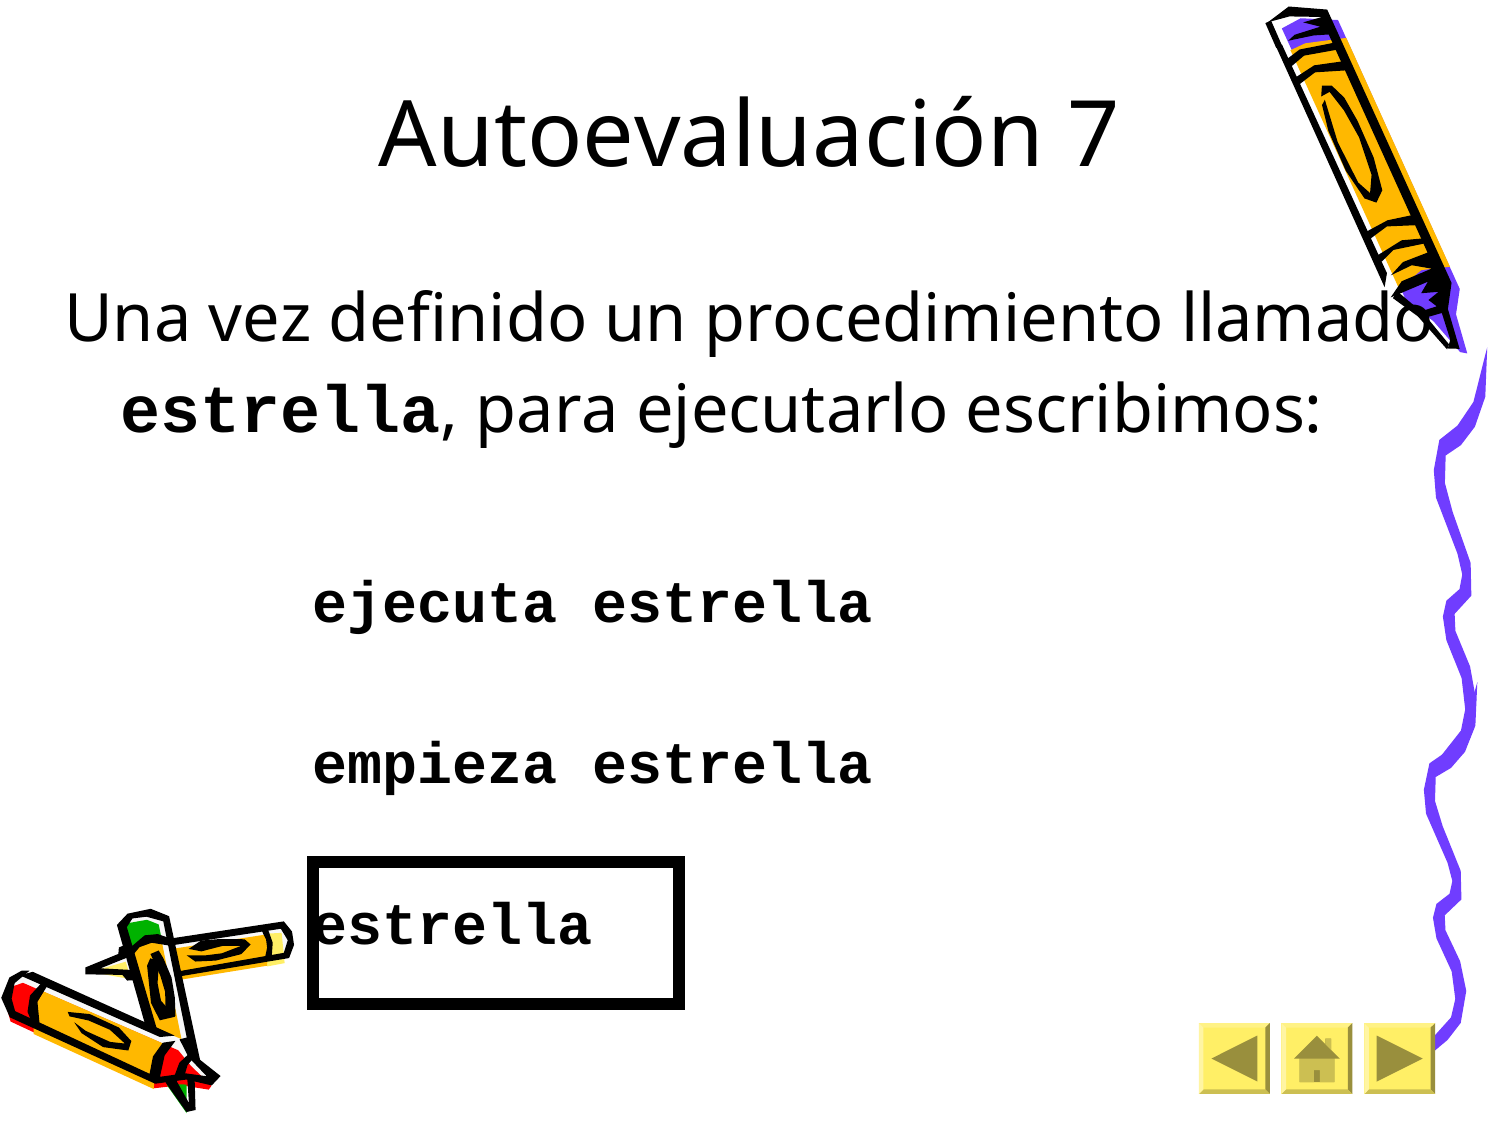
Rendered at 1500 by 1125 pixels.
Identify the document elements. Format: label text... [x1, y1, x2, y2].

list Una vez definido un procedimiento llamado estrella, para ejecutarlo escribimos: ejecuta estrella empieza estrella estrella [319, 868, 673, 979]
list Una vez definido un procedimiento llamado estrella, para ejecutarlo escribimos: ejecuta estrella empieza estrella estrella [49, 262, 1459, 979]
text_box [1366, 1023, 1436, 1094]
text_box [1200, 1023, 1270, 1094]
text_box [1283, 1023, 1353, 1094]
title Autoevaluación 7 [49, 37, 1451, 225]
